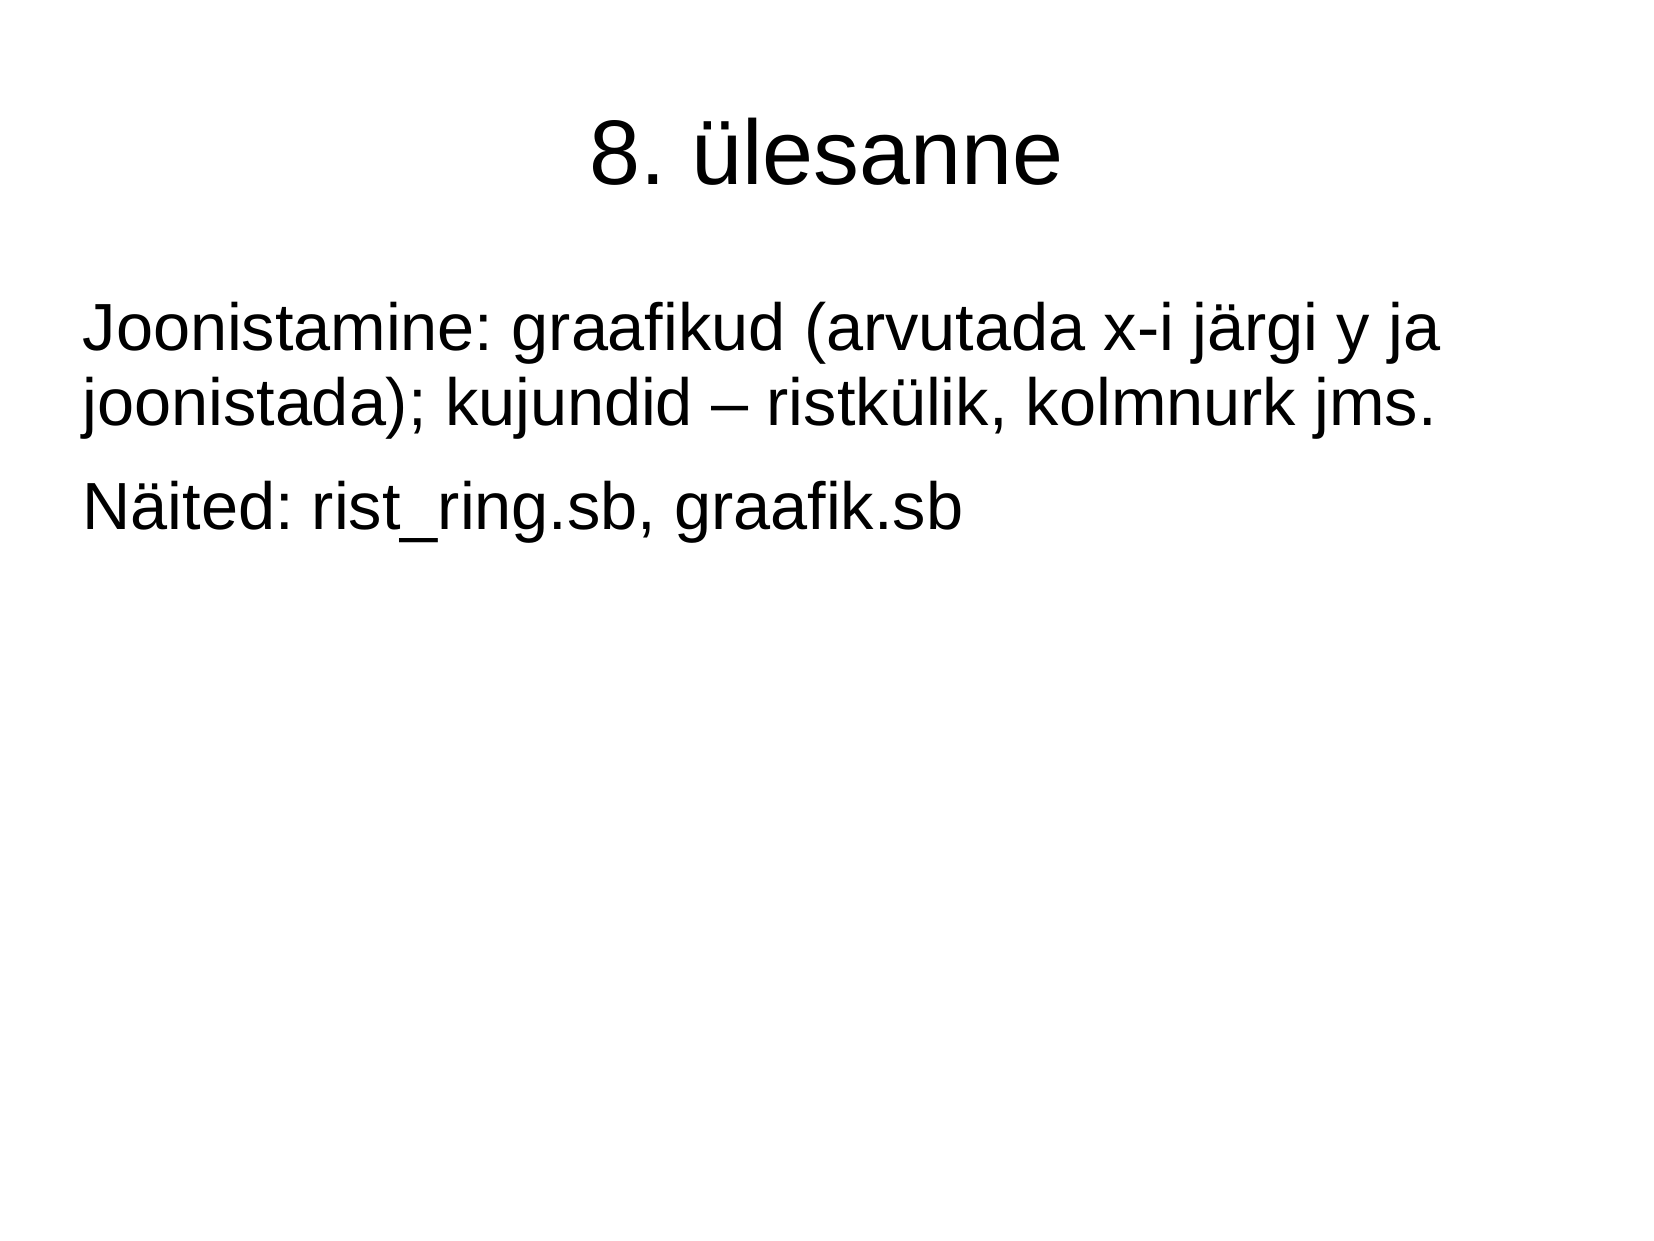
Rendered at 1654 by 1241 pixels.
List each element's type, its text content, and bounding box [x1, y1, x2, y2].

title 8. ülesanne [82, 56, 1571, 250]
list Joonistamine: graafikud (arvutada x-i järgi y ja joonistada); kujundid – ristkülik, kolmnurk jms. Näited: rist_ring.sb, graafik.sb [82, 290, 1571, 1094]
